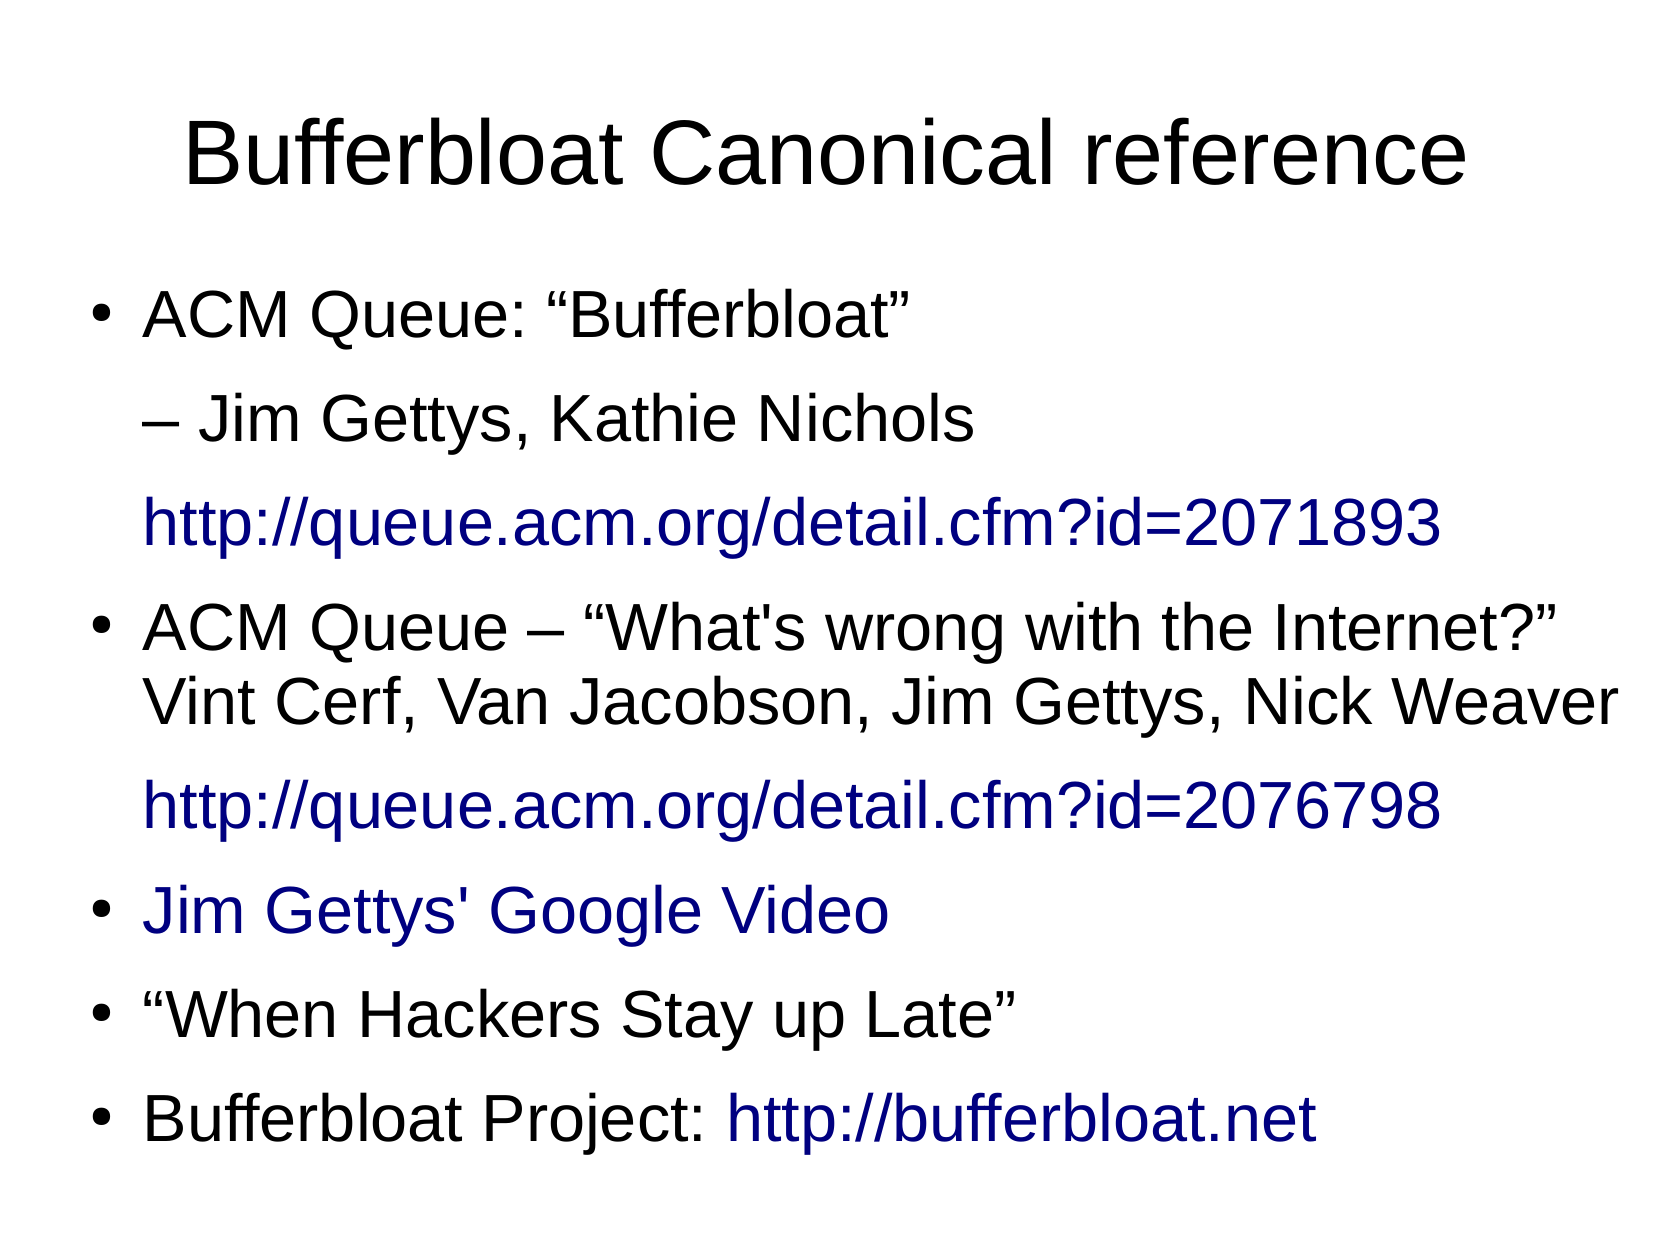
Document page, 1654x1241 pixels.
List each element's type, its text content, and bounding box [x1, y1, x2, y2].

title Bufferbloat Canonical reference [82, 49, 1571, 257]
list ACM Queue: “Bufferbloat” – Jim Gettys, Kathie Nichols http://queue.acm.org/detail.cfm?id=2071893 ACM Queue – “What's wrong with the Internet?” Vint Cerf, Van Jacobson, Jim Gettys, Nick Weaver http://queue.acm.org/detail.cfm?id=2076798 Jim Gettys' Google Video “When Hackers Stay up Late” Bufferbloat Project: http://bufferbloat.net [71, 276, 1636, 1241]
